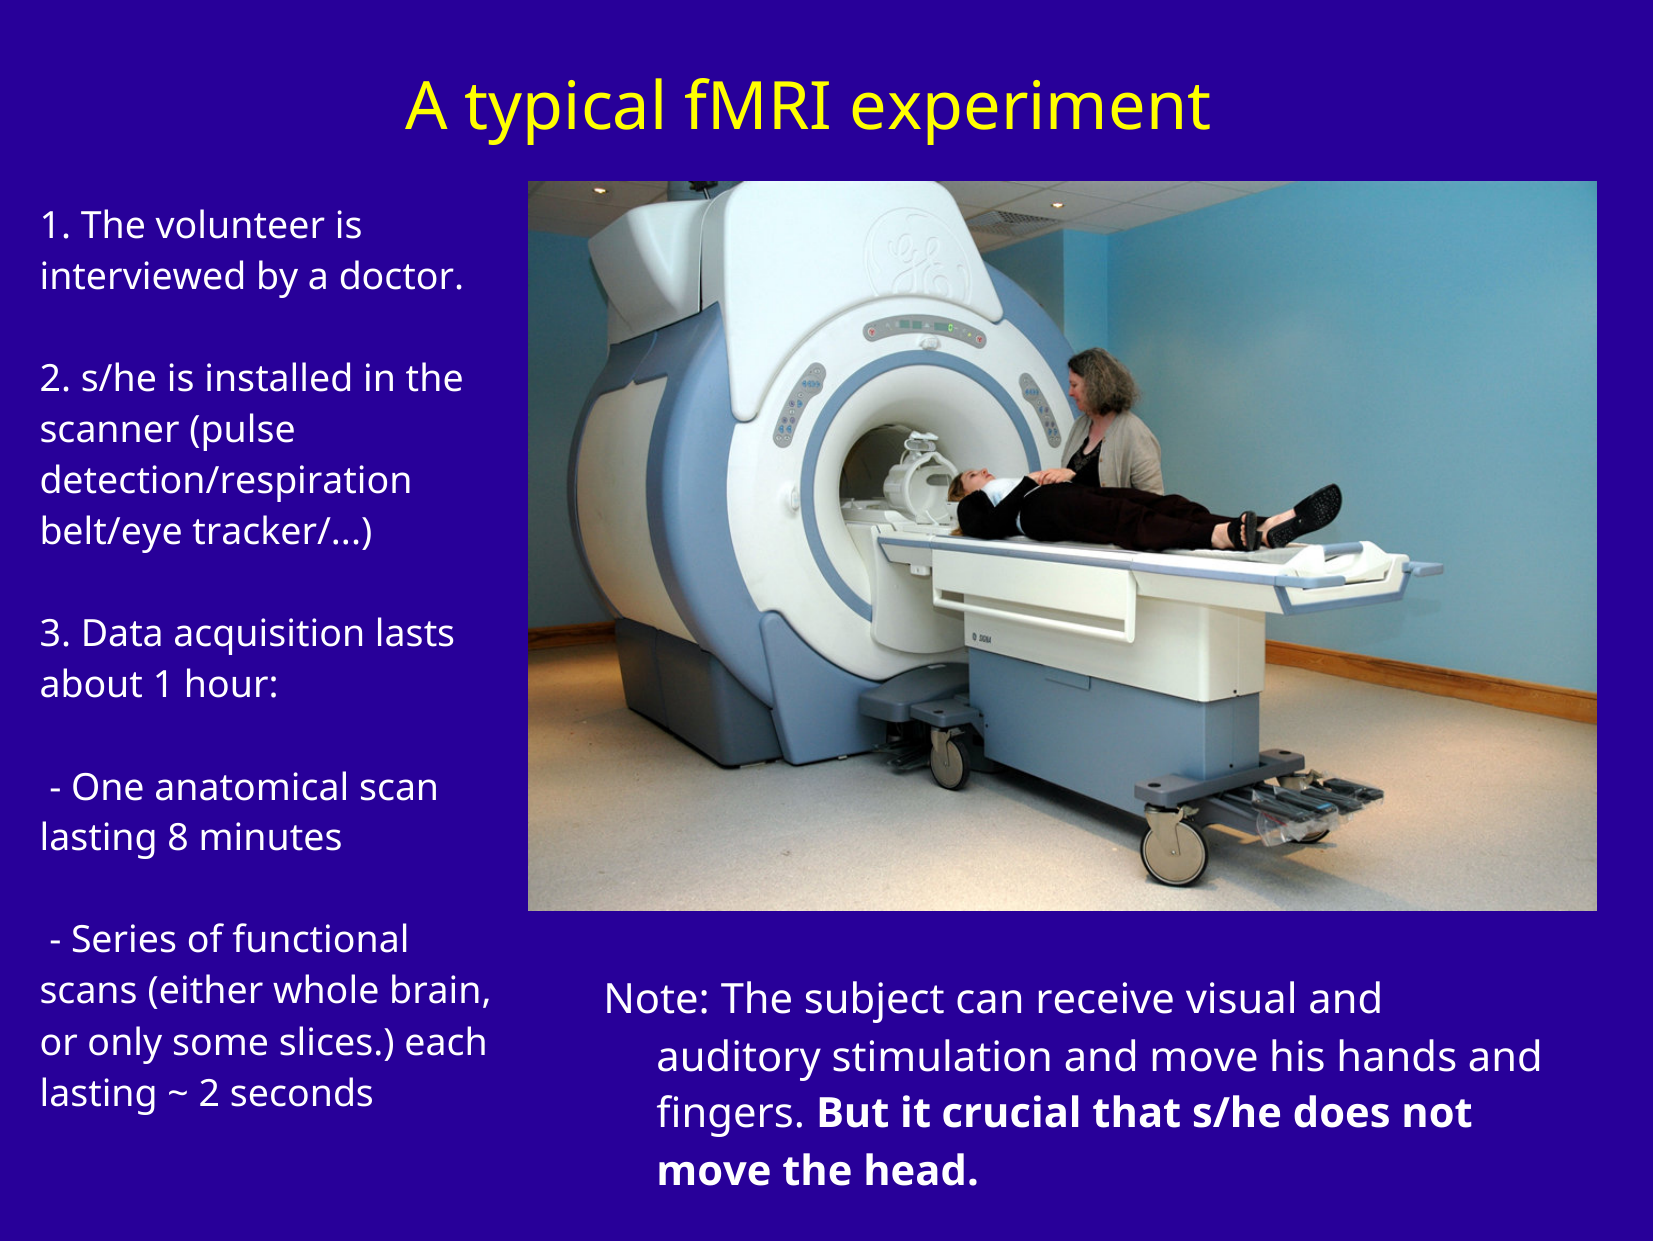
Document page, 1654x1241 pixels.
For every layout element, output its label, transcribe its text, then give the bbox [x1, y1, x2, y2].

picture [528, 181, 1597, 911]
text_box 1. The volunteer is interviewed by a doctor. 2. s/he is installed in the scanner (pulse detection/respiration belt/eye tracker/...) 3. Data acquisition lasts about 1 hour: - One anatomical scan lasting 8 minutes - Series of functional scans (either whole brain, or only some slices.) each lasting ~ 2 seconds [39, 198, 495, 1149]
list Note: The subject can receive visual and auditory stimulation and move his hands and fingers. But it crucial that s/he does not move the head. [585, 969, 1548, 1164]
title A typical fMRI experiment [111, 0, 1524, 208]
